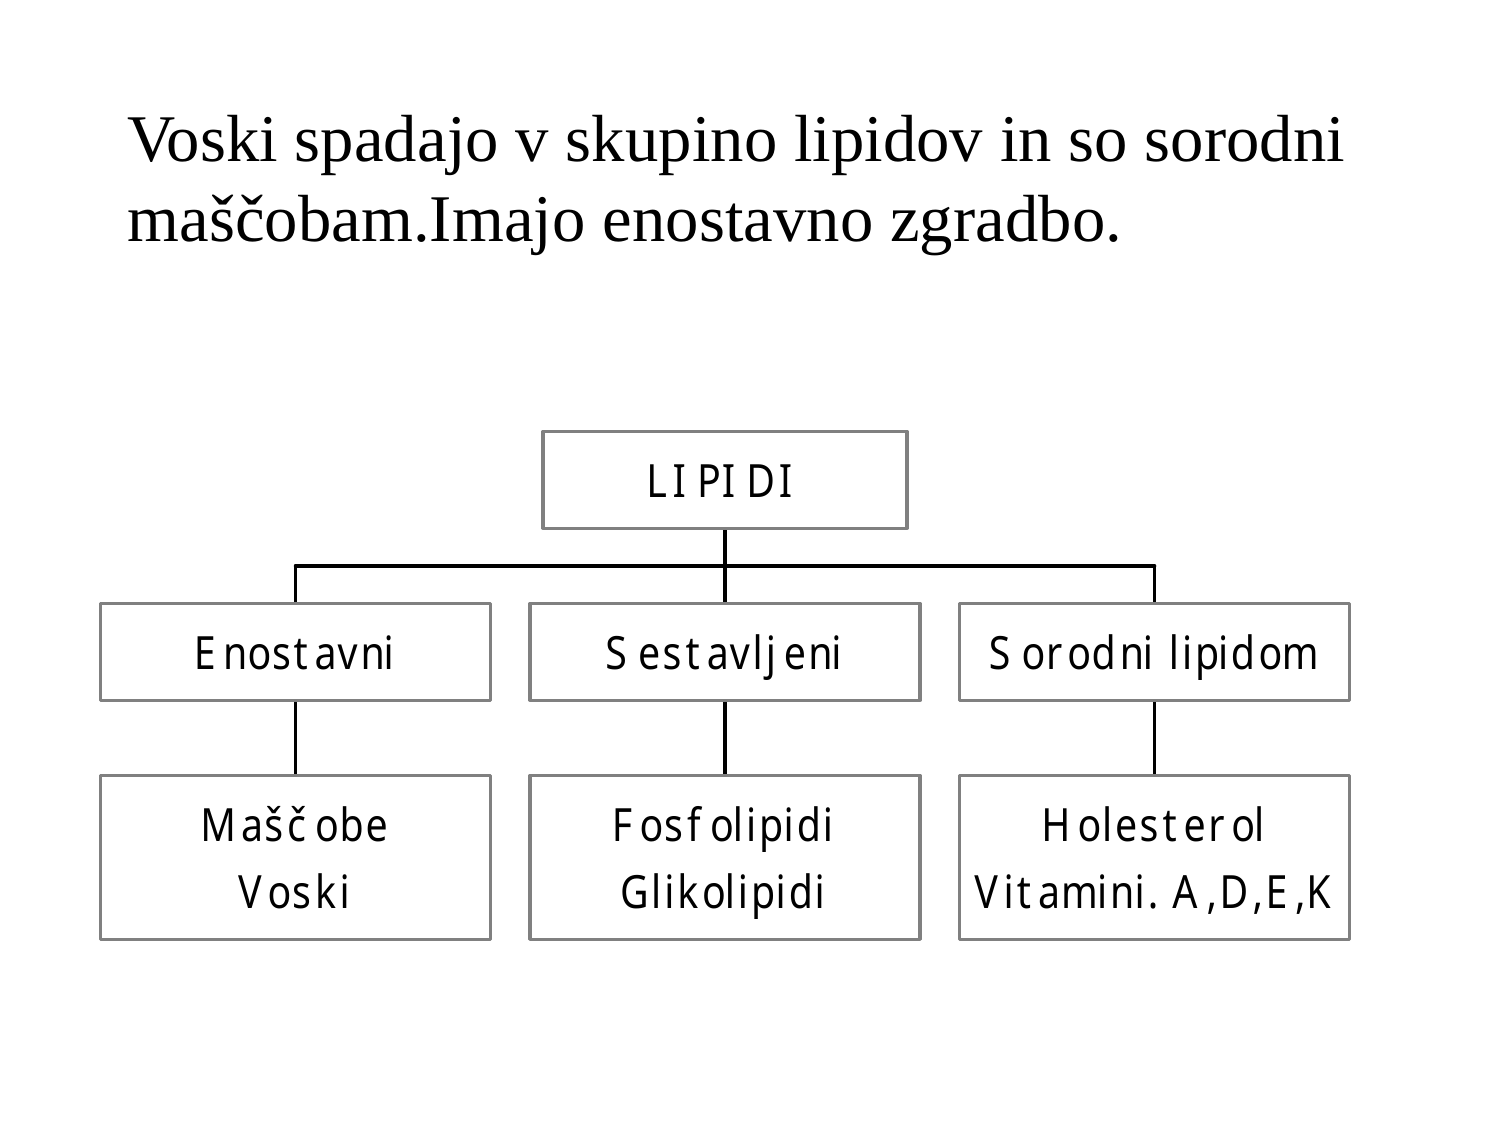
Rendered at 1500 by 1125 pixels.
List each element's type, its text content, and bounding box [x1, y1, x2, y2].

title Voski spadajo v skupino lipidov in so sorodni maščobam.Imajo enostavno zgradbo. [112, 87, 1388, 263]
picture [93, 425, 1357, 946]
